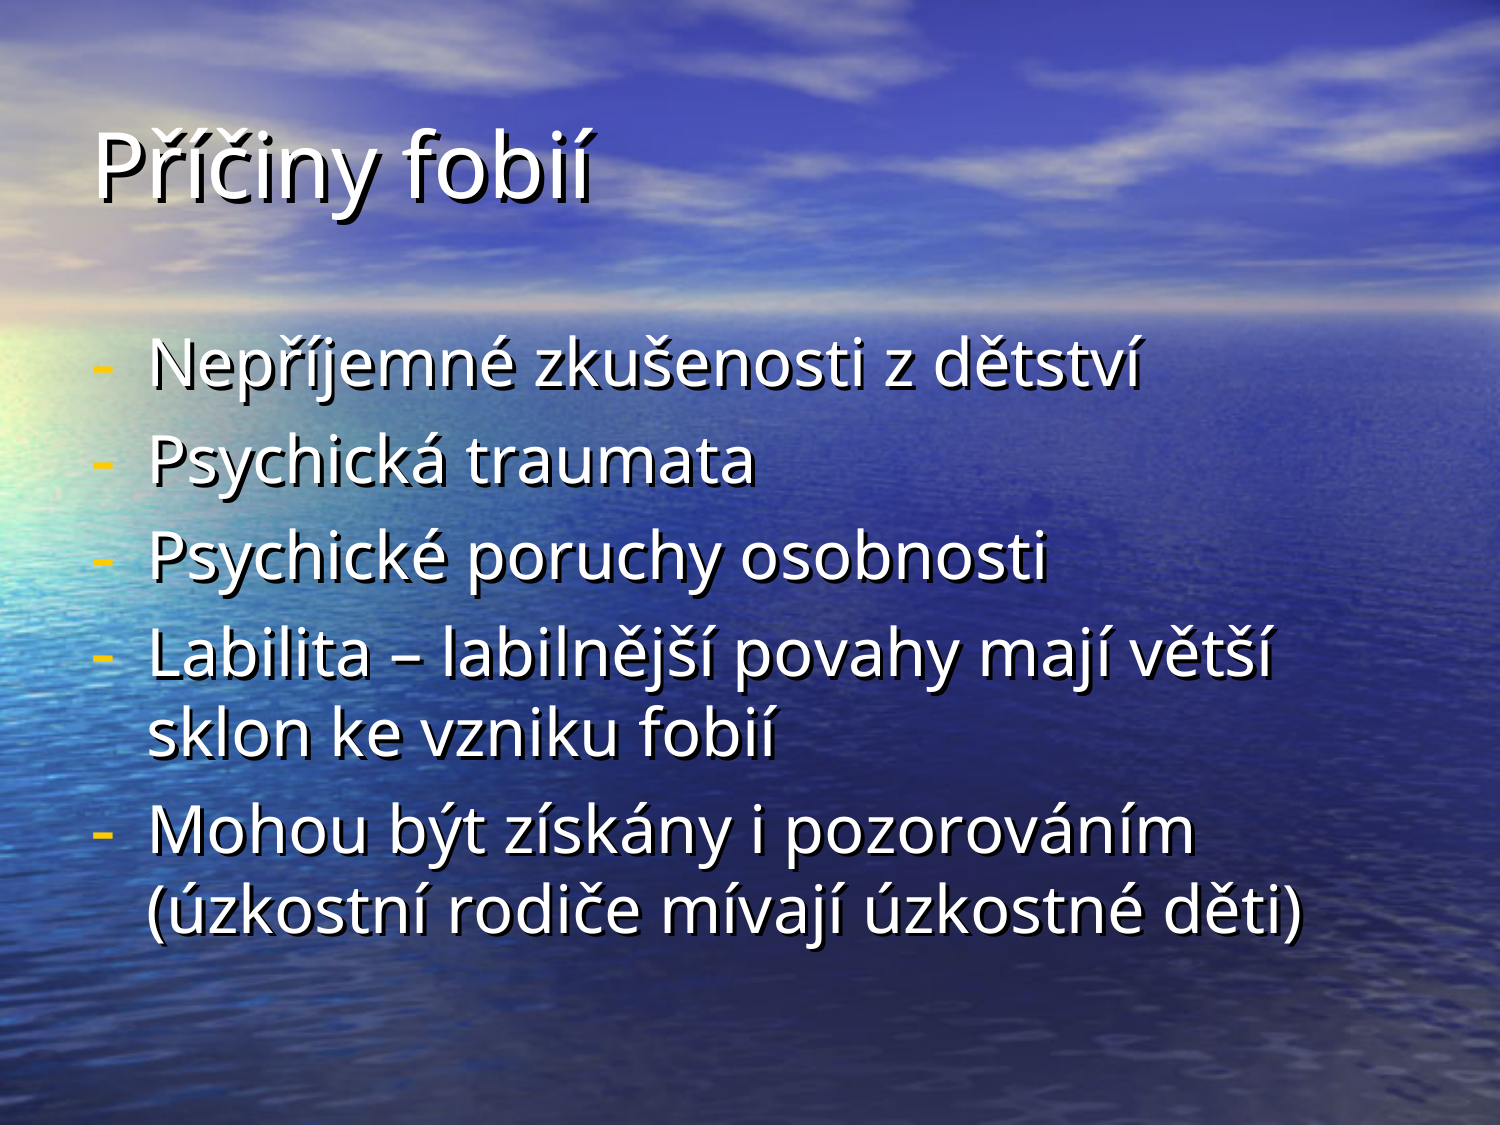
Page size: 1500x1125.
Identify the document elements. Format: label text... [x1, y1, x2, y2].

picture [0, 0, 1500, 1125]
list Nepříjemné zkušenosti z dětství Psychická traumata Psychické poruchy osobnosti Labilita – labilnější povahy mají větší sklon ke vzniku fobií Mohou být získány i pozorováním (úzkostní rodiče mívají úzkostné děti) [75, 312, 1426, 988]
title Příčiny fobií [75, 47, 1426, 276]
